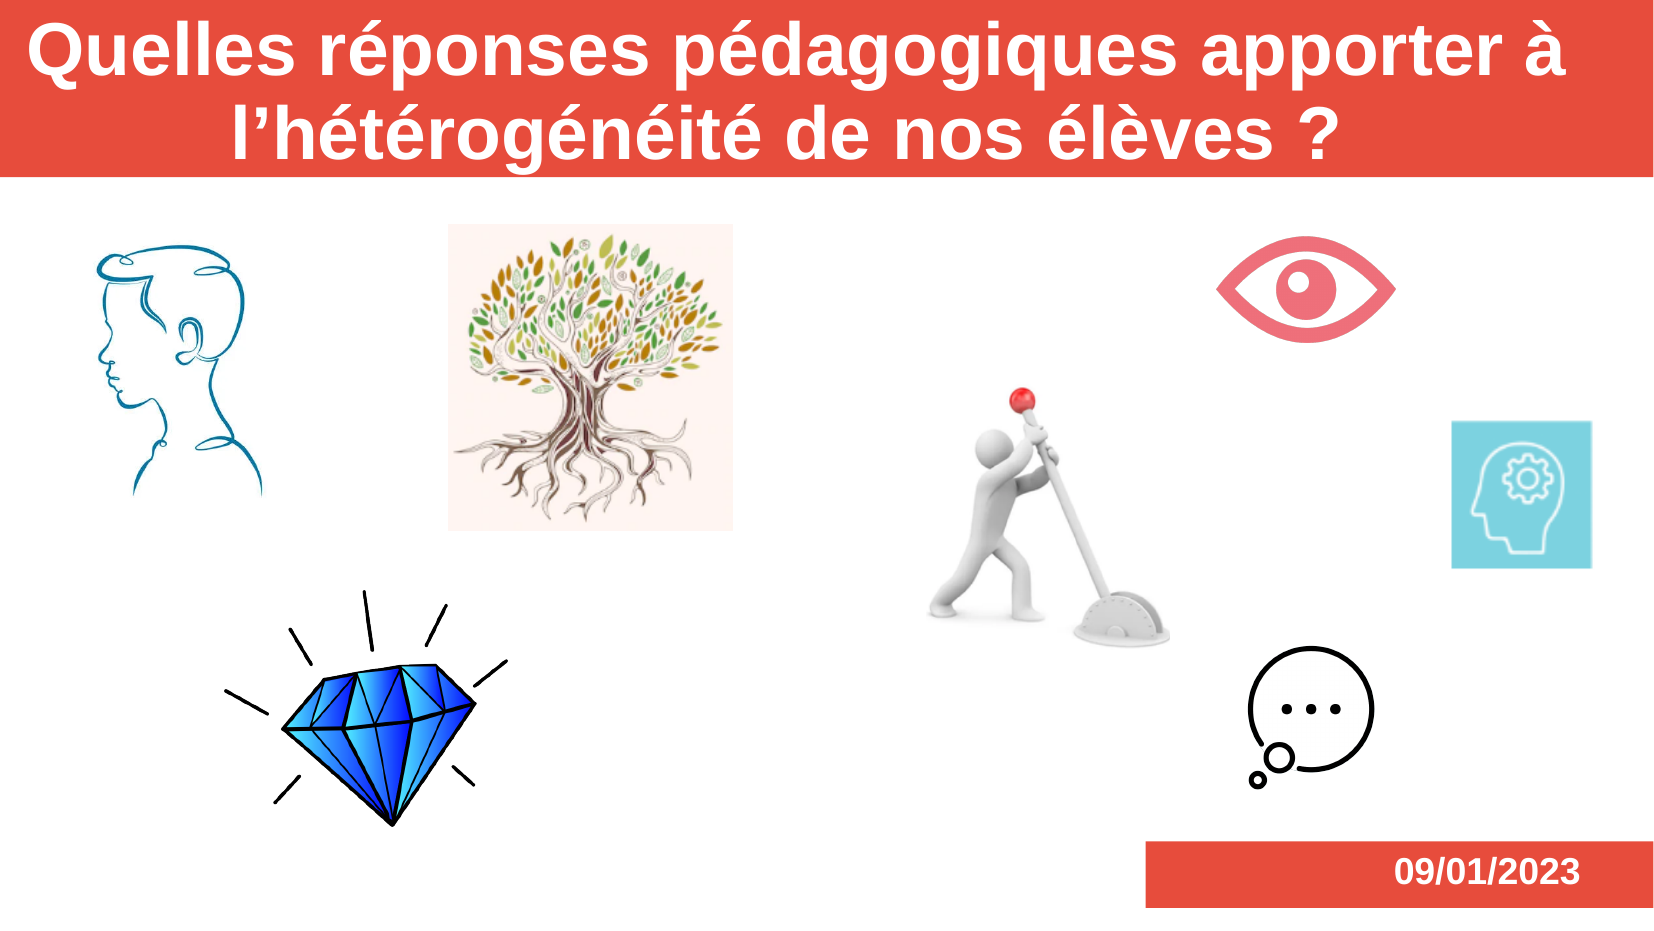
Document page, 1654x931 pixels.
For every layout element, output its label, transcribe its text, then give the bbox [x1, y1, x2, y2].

picture [224, 590, 508, 827]
picture [1216, 236, 1396, 343]
picture [1216, 614, 1406, 804]
text_box Quelles réponses pédagogiques apporter à l’hétérogénéité de nos élèves ? [0, 0, 1654, 183]
picture [448, 224, 733, 531]
picture [926, 373, 1170, 650]
picture [1440, 413, 1595, 610]
picture [35, 224, 331, 520]
